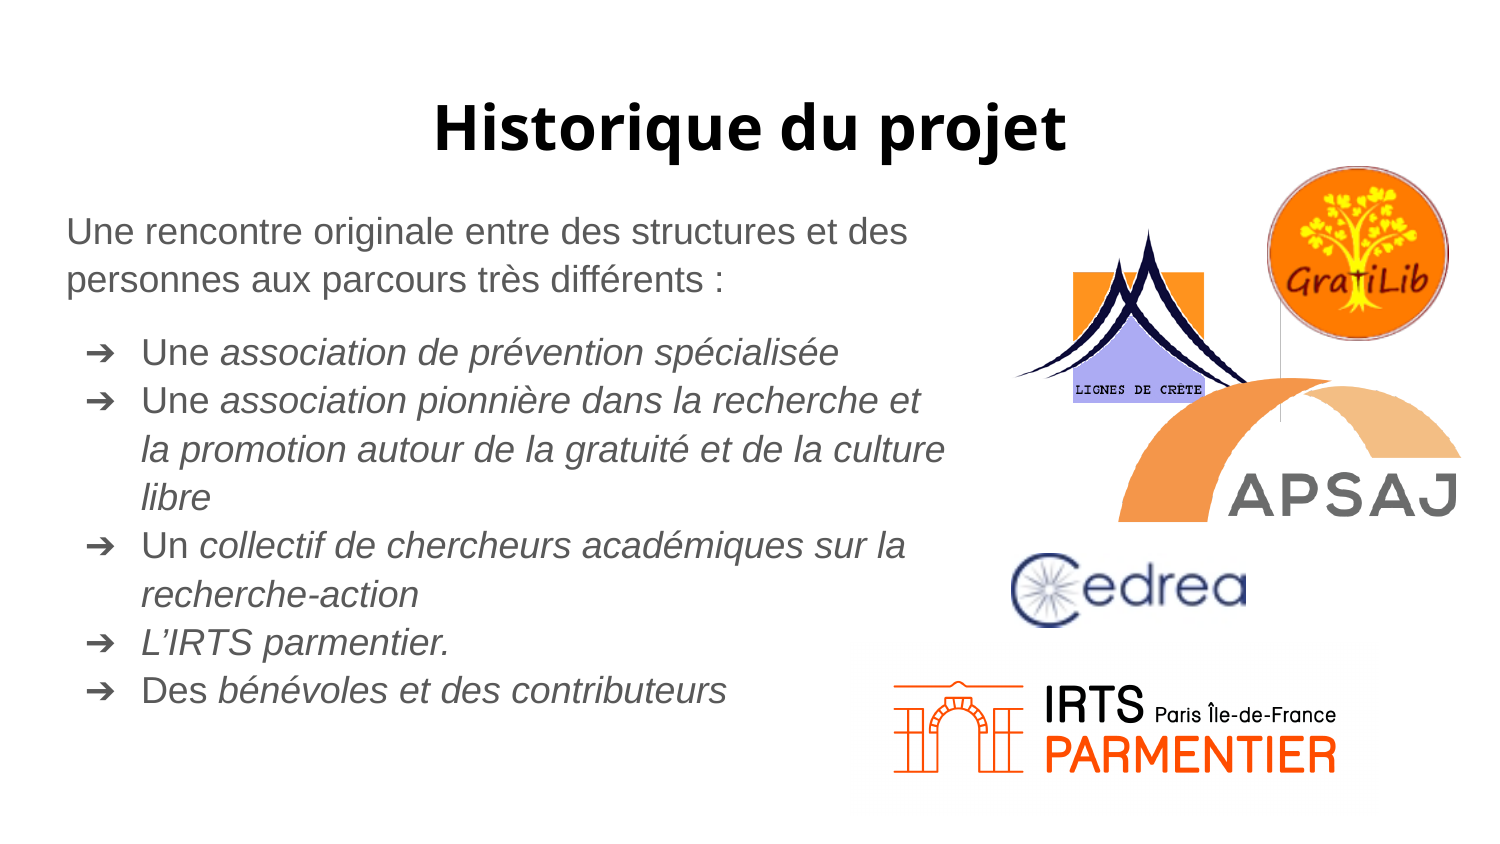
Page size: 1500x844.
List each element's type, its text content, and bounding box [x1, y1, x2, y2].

title Historique du projet [51, 72, 1449, 167]
picture [850, 642, 1379, 816]
picture [1011, 166, 1462, 523]
picture [1011, 553, 1246, 629]
list Une rencontre originale entre des structures et des personnes aux parcours très différents : Une association de prévention spécialisée Une association pionnière dans la recherche et la promotion autour de la gratuité et de la culture libre Un collectif de chercheurs académiques sur la recherche-action L’IRTS parmentier. Des bénévoles et des contributeurs [51, 189, 969, 750]
